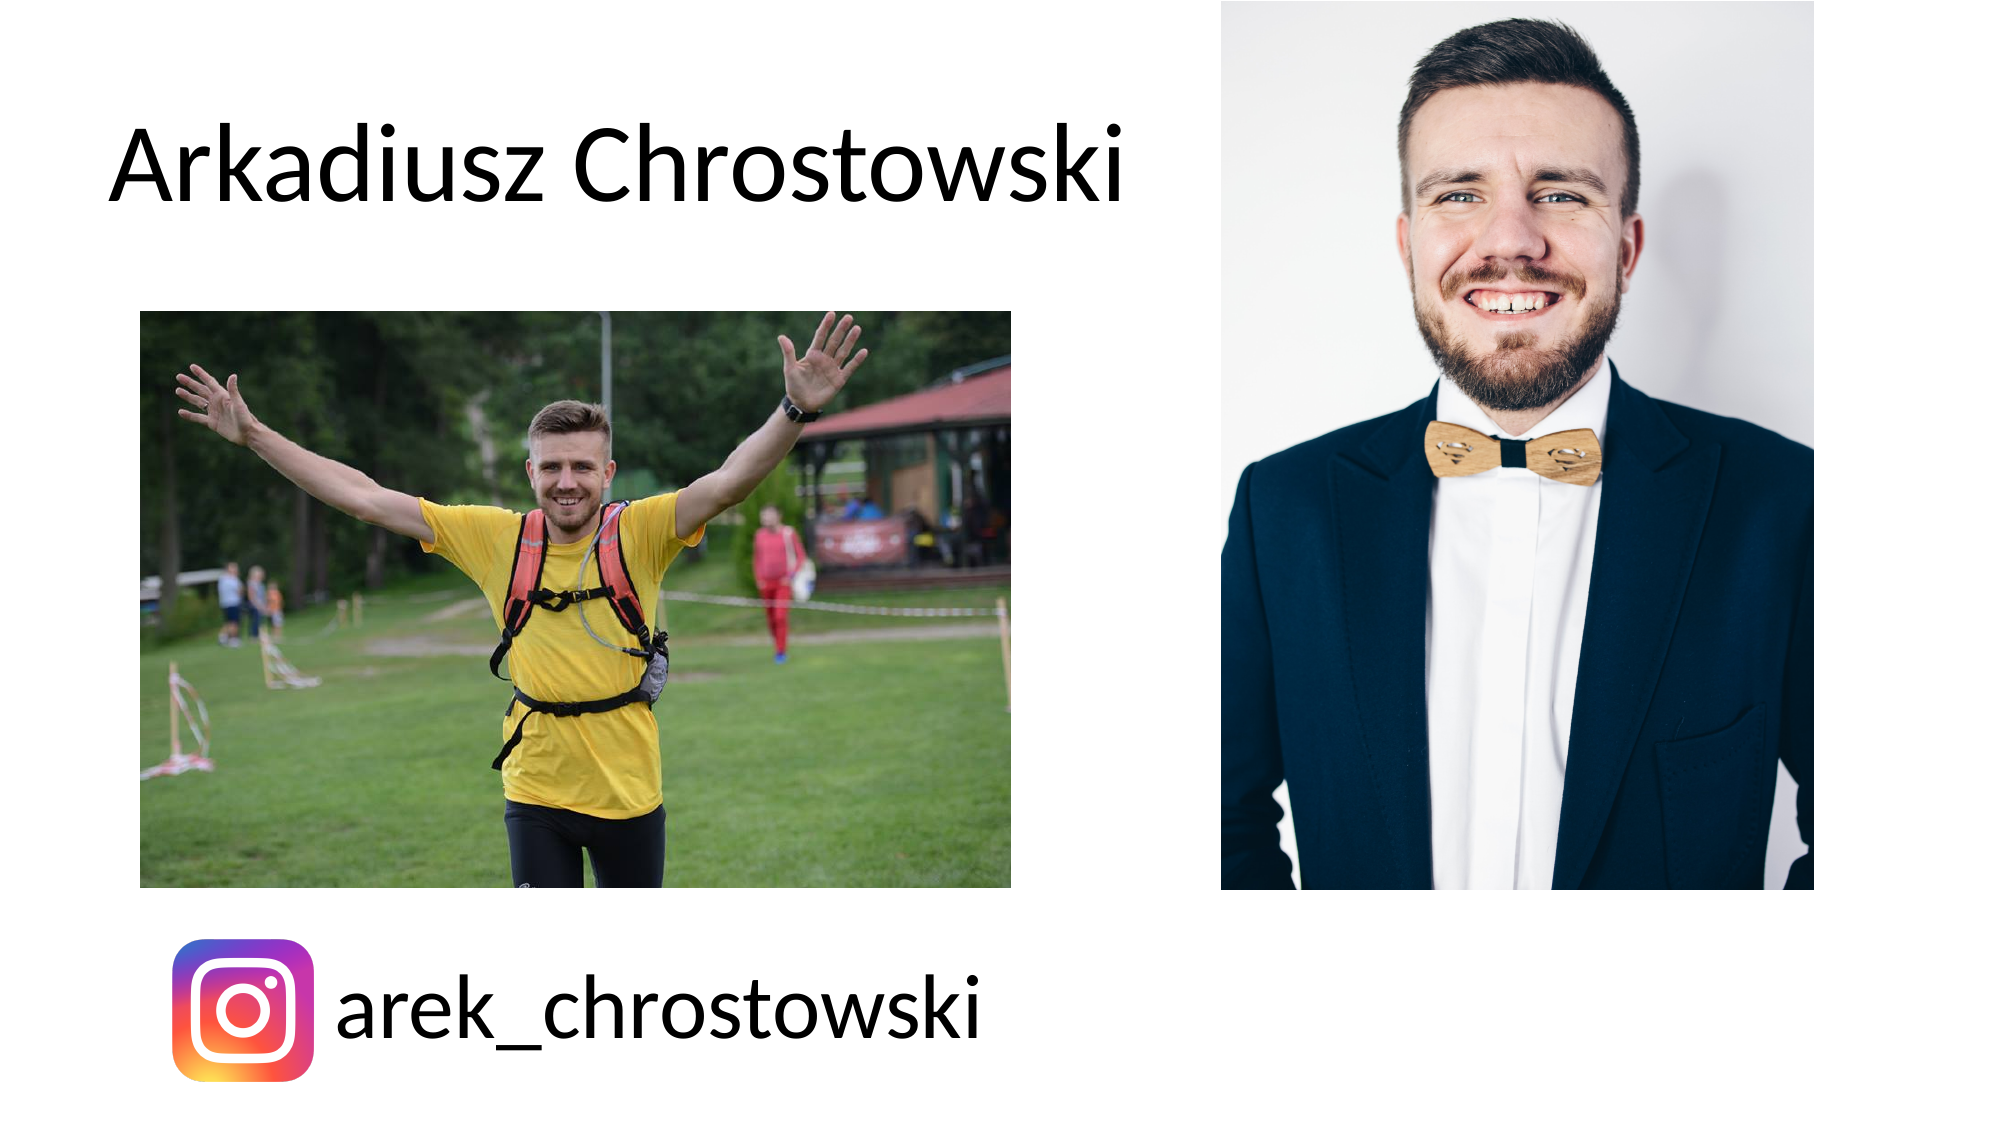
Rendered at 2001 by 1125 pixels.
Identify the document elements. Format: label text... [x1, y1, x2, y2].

text_box Arkadiusz Chrostowski [0, 81, 1252, 234]
picture [140, 311, 1011, 888]
picture [1221, 1, 1814, 891]
picture [171, 1066, 315, 1083]
text_box arek_chrostowski [171, 939, 1147, 1066]
